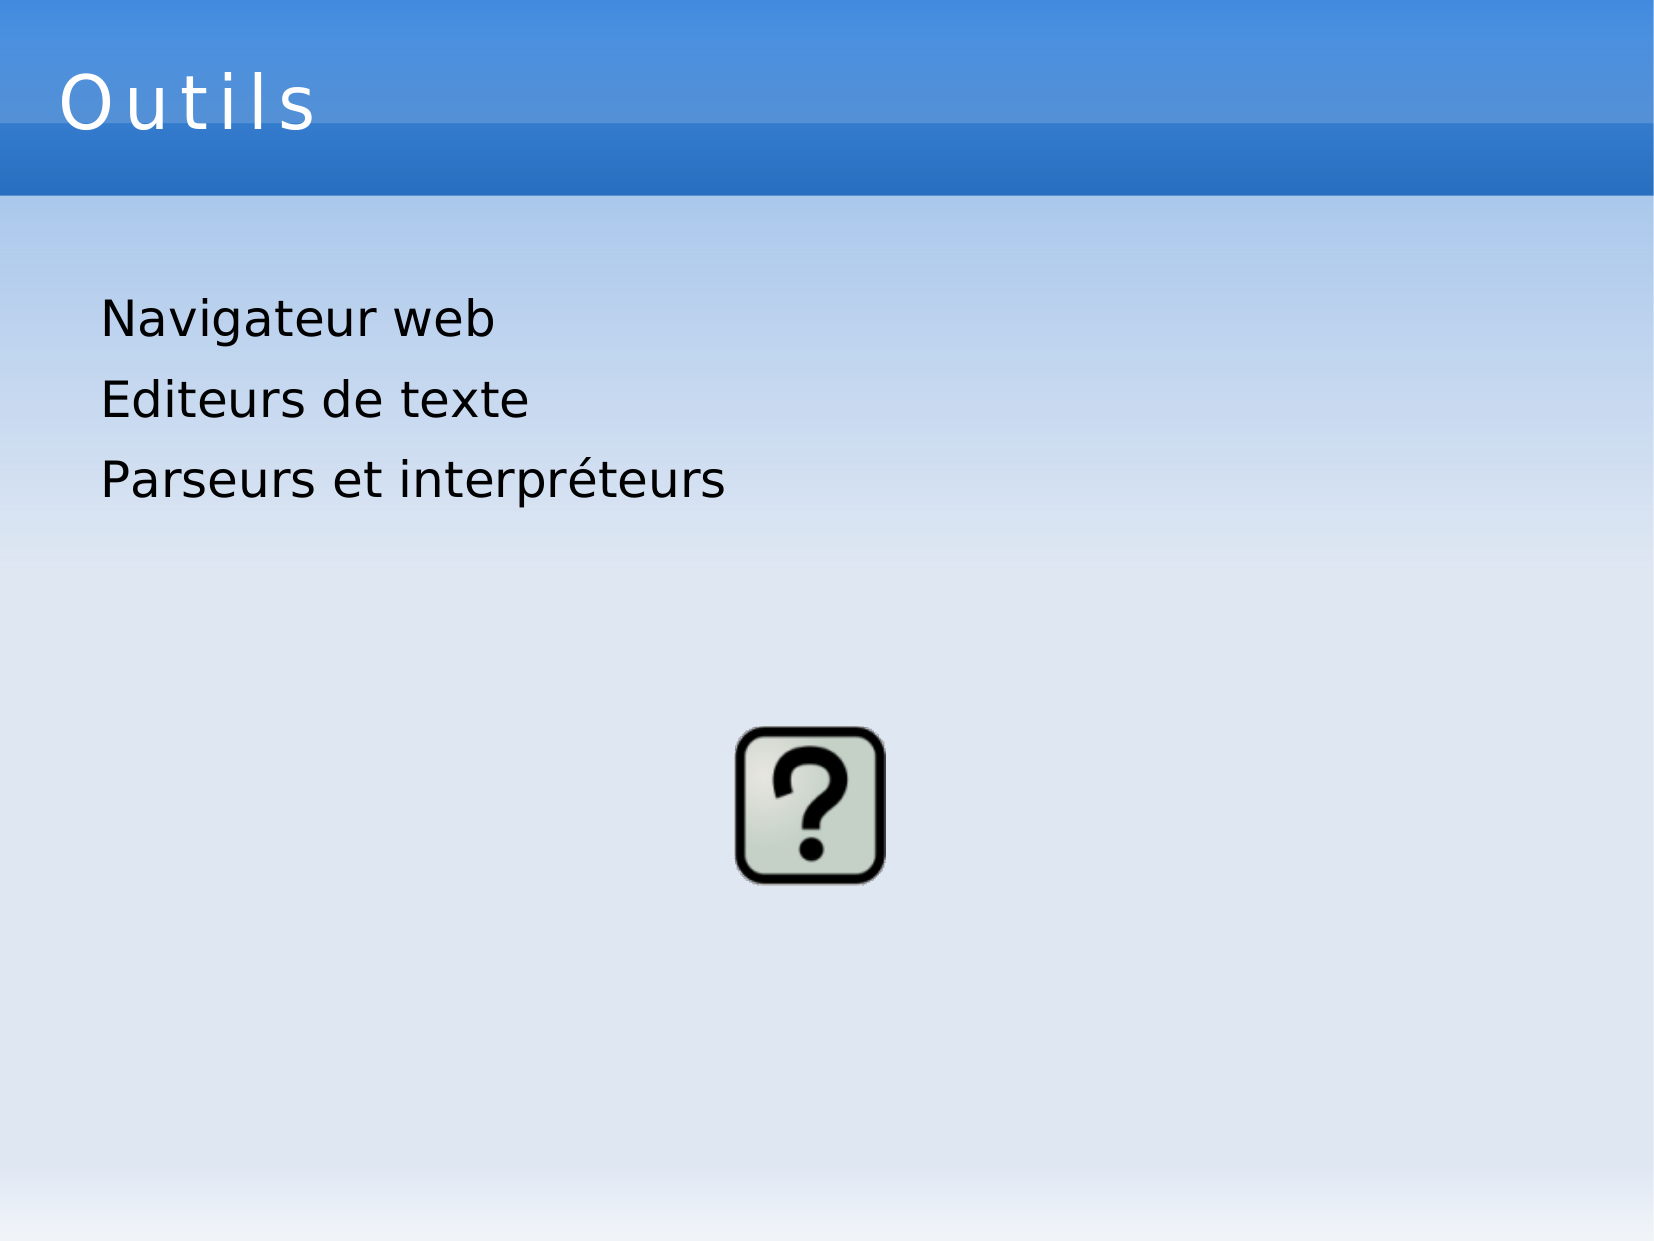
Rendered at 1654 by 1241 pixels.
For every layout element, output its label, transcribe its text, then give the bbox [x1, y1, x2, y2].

picture [0, 0, 1654, 1241]
title Outils [59, 36, 1270, 171]
list Navigateur web Editeurs de texte Parseurs et interpréteurs [82, 290, 1571, 650]
